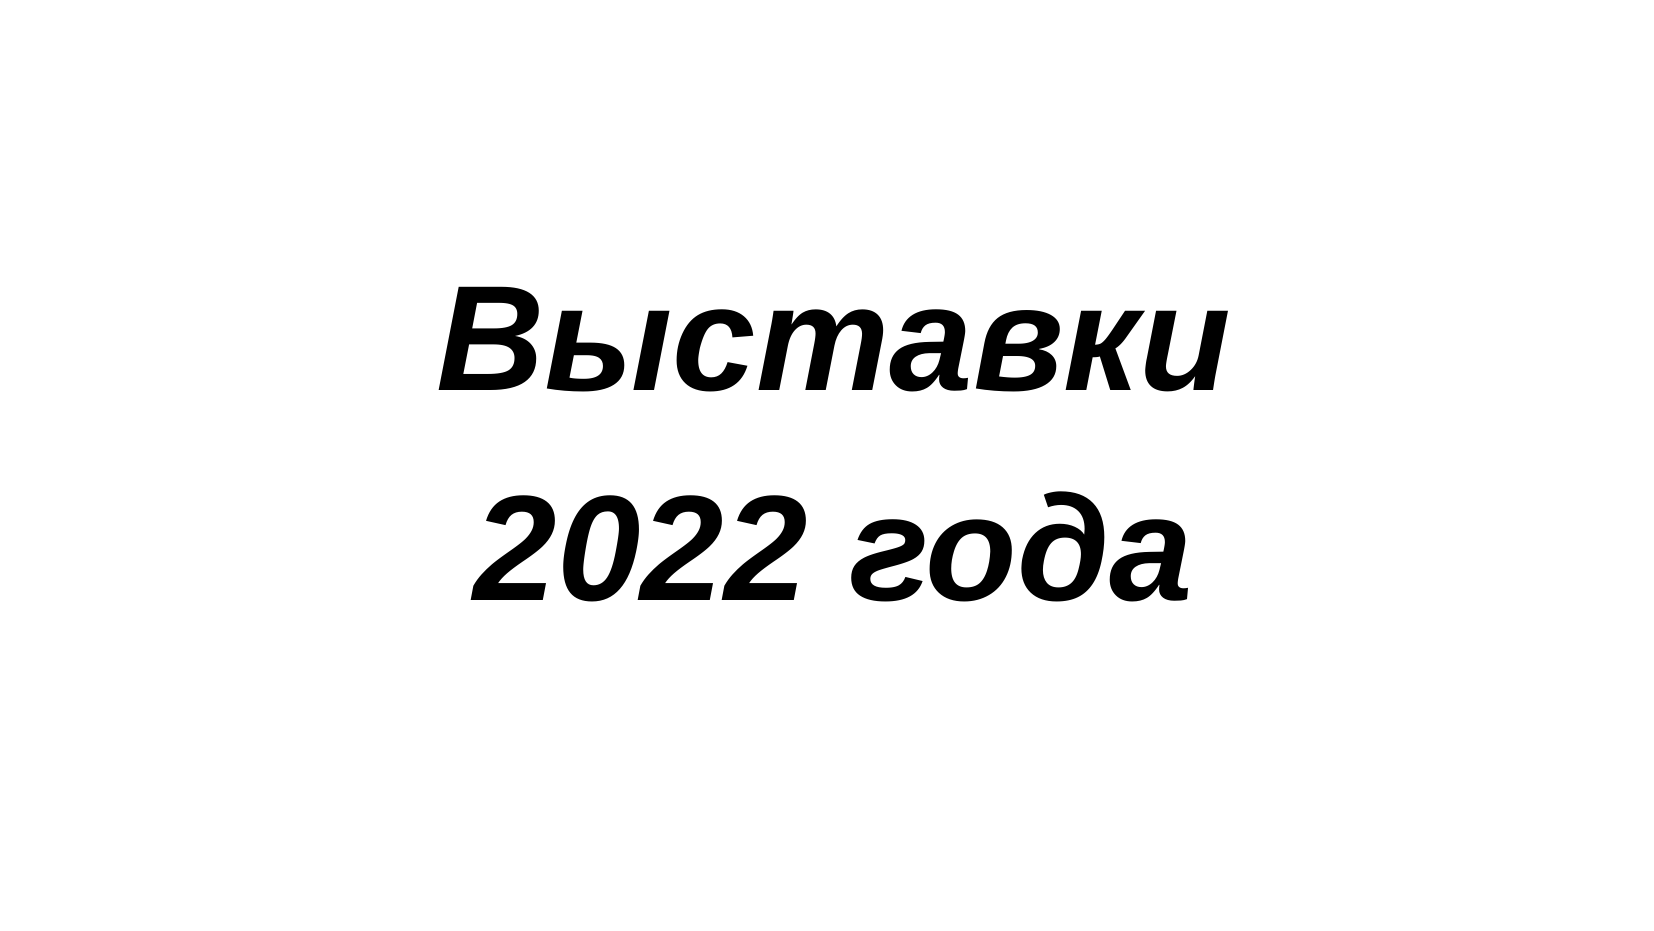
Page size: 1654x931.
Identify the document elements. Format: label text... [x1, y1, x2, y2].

subtitle Выставки 2022 года [90, 165, 1579, 706]
